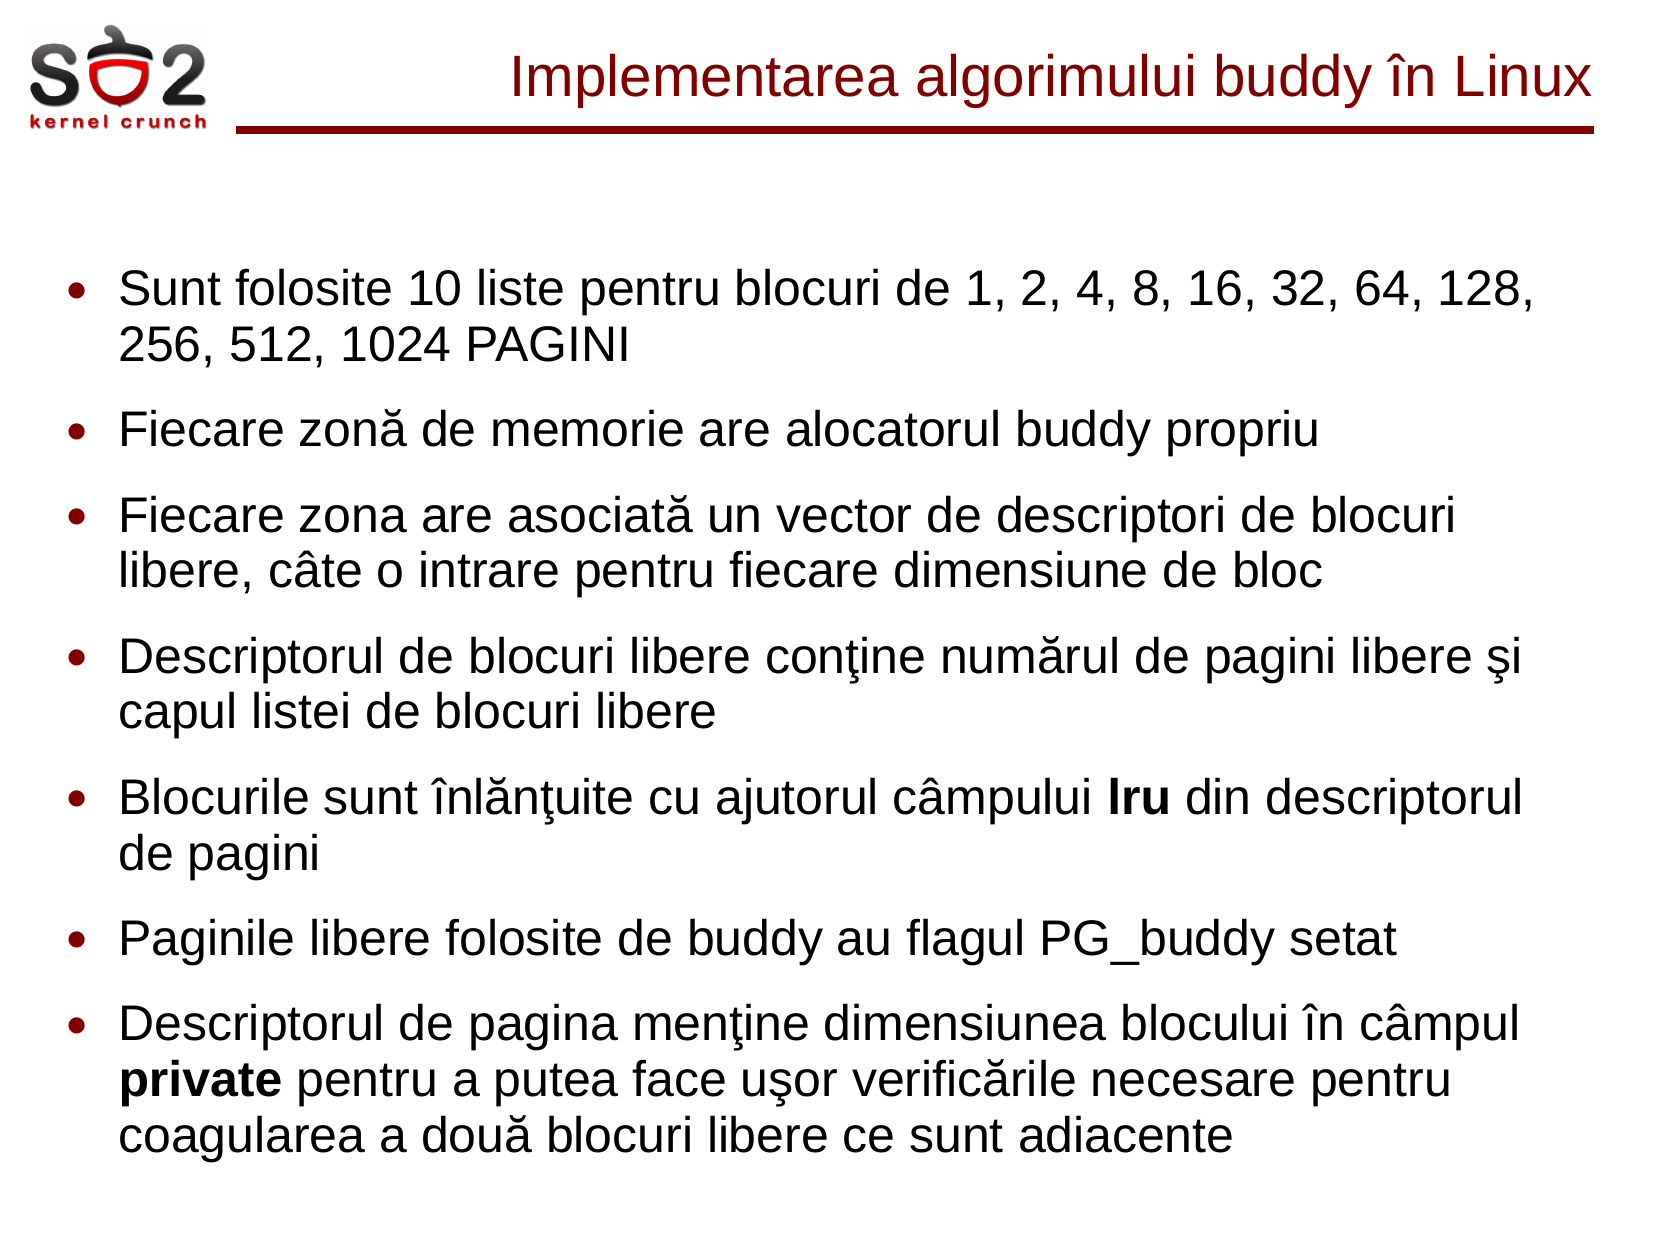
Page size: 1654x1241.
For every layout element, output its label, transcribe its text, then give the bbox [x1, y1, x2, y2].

title Implementarea algorimului buddy în Linux [0, 3, 1595, 148]
list Sunt folosite 10 liste pentru blocuri de 1, 2, 4, 8, 16, 32, 64, 128, 256, 512, 1024 PAGINI Fiecare zonă de memorie are alocatorul buddy propriu Fiecare zona are asociată un vector de descriptori de blocuri libere, câte o intrare pentru fiecare dimensiune de bloc Descriptorul de blocuri libere conţine numărul de pagini libere şi capul listei de blocuri libere Blocurile sunt înlănţuite cu ajutorul câmpului lru din descriptorul de pagini Paginile libere folosite de buddy au flagul PG_buddy setat Descriptorul de pagina menţine dimensiunea blocului în câmpul private pentru a putea face uşor verificările necesare pentru coagularea a două blocuri libere ce sunt adiacente [47, 206, 1582, 1217]
